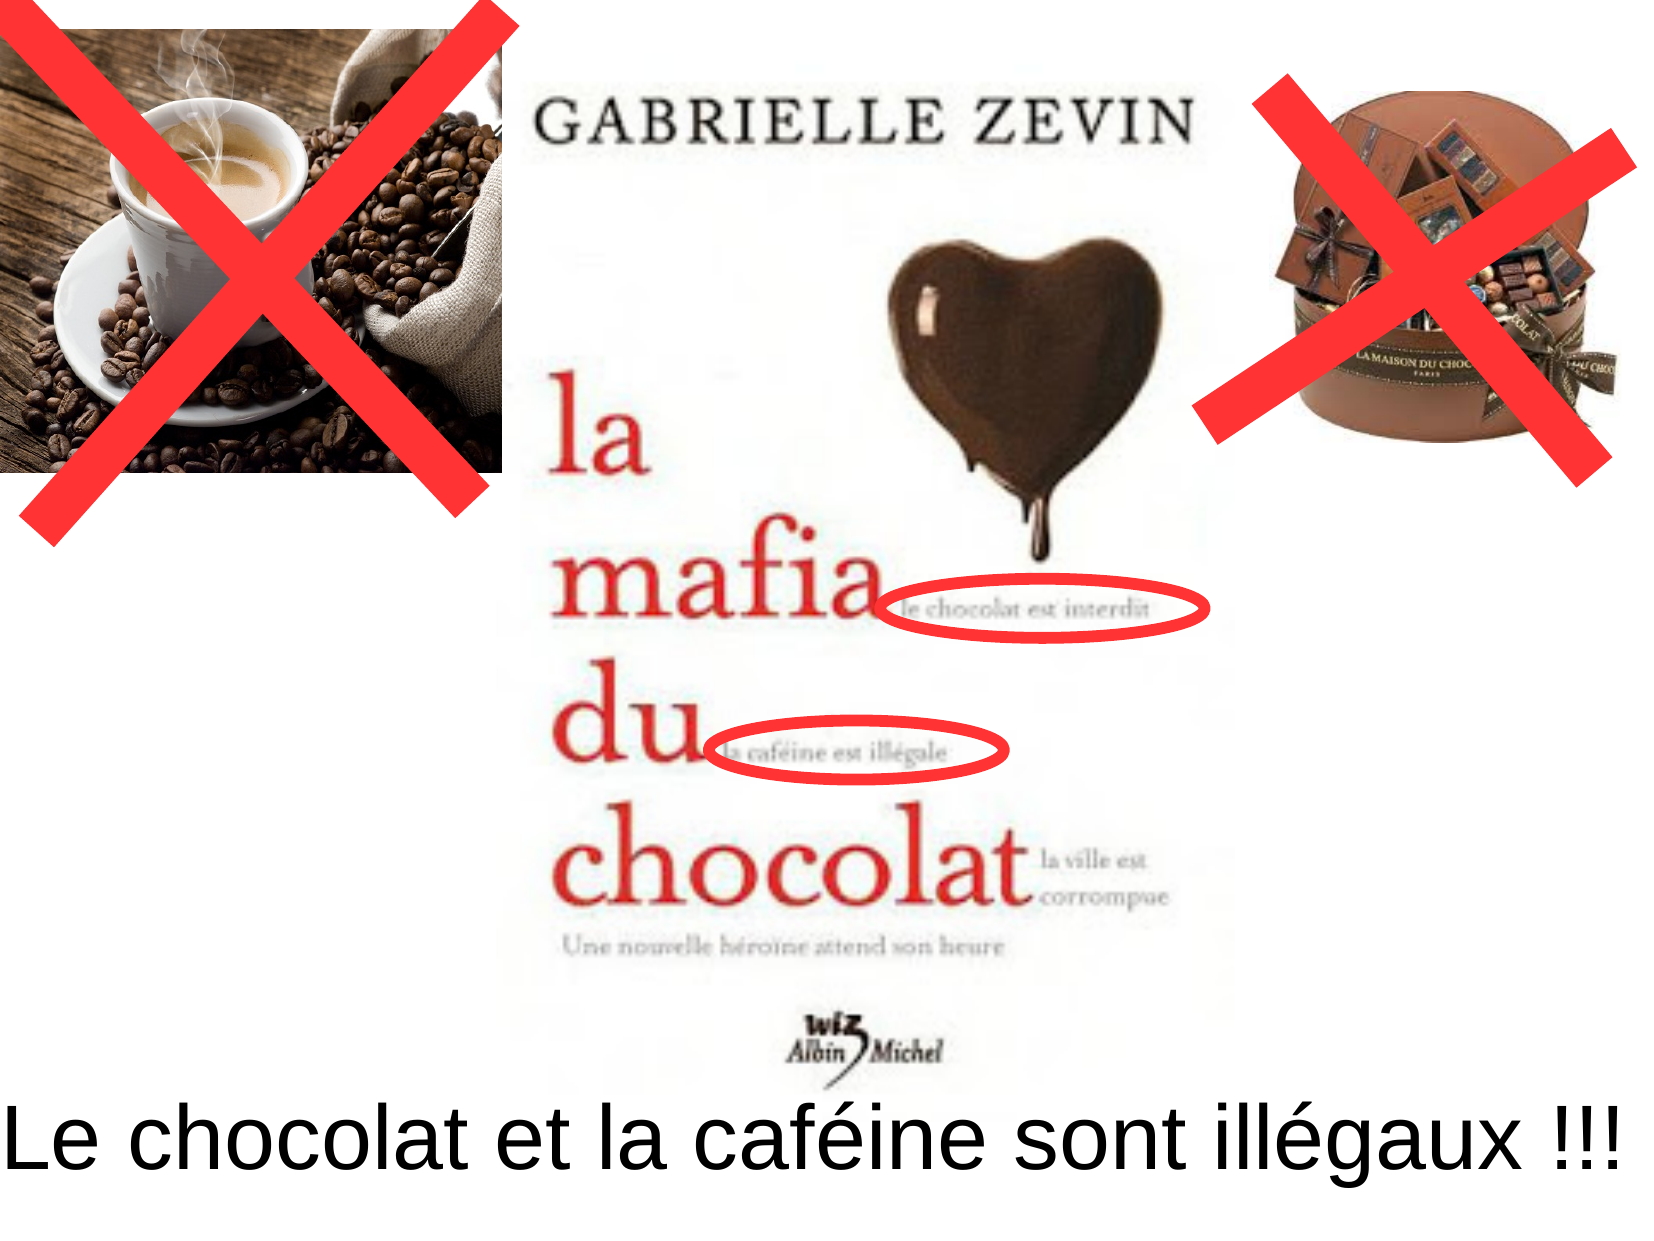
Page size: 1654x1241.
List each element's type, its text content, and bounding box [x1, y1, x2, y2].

title Le chocolat et la caféine sont illégaux !!! [0, 1063, 1654, 1212]
picture [122, 315, 411, 473]
picture [1269, 309, 1537, 443]
picture [61, 29, 452, 242]
picture [1269, 126, 1393, 353]
picture [1466, 178, 1622, 443]
picture [296, 29, 1235, 1063]
picture [1304, 91, 1622, 245]
picture [0, 36, 229, 473]
